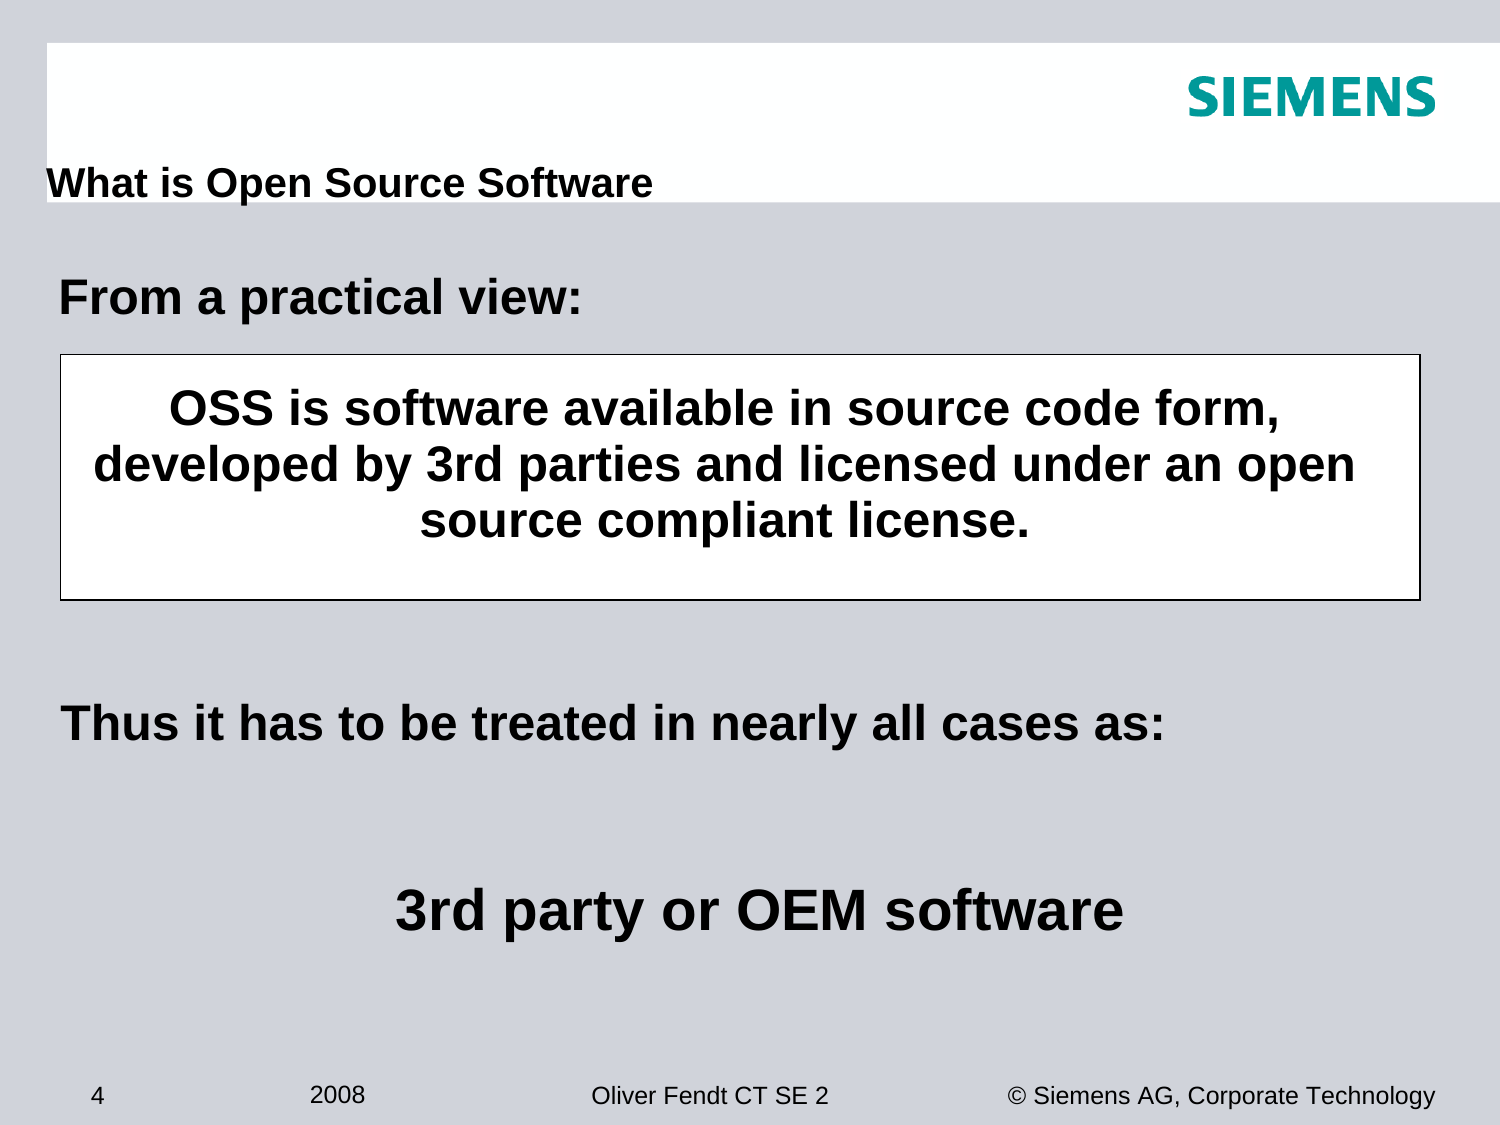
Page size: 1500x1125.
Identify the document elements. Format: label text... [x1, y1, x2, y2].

text_box [60, 556, 1420, 601]
text_box OSS is software available in source code form, developed by 3rd parties and licensed under an open source compliant license. [45, 380, 1420, 556]
text_box Thus it has to be treated in nearly all cases as: [60, 695, 1168, 807]
text_box [765, 354, 1420, 380]
text_box From a practical view: [58, 269, 765, 380]
text_box 3rd party or OEM software [395, 878, 1223, 951]
picture [1181, 69, 1444, 123]
title What is Open Source Software [46, 156, 1012, 207]
